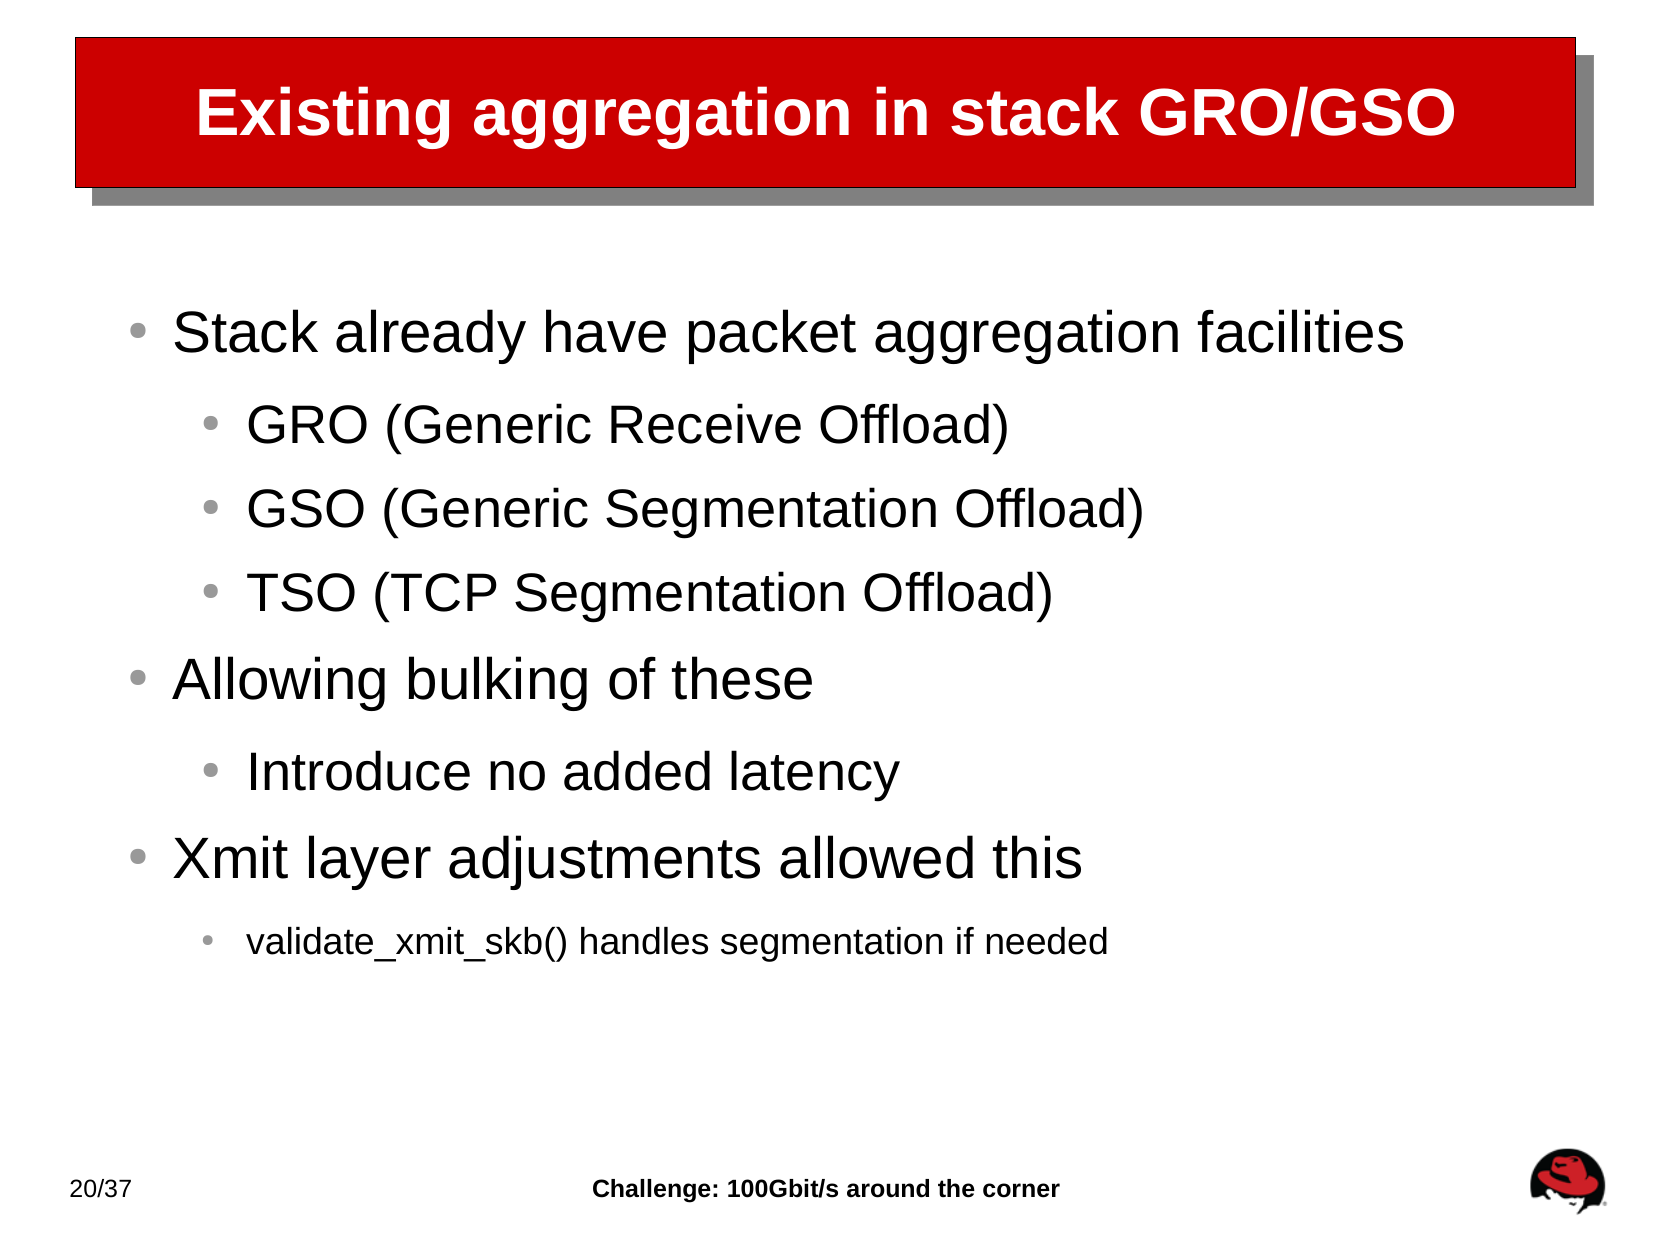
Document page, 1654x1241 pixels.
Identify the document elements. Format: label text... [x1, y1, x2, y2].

list Stack already have packet aggregation facilities GRO (Generic Receive Offload) GSO (Generic Segmentation Offload) TSO (TCP Segmentation Offload) Allowing bulking of these Introduce no added latency Xmit layer adjustments allowed this validate_xmit_skb() handles segmentation if needed [112, 300, 1538, 1088]
picture [1529, 1146, 1613, 1224]
title Existing aggregation in stack GRO/GSO [116, 37, 1538, 188]
